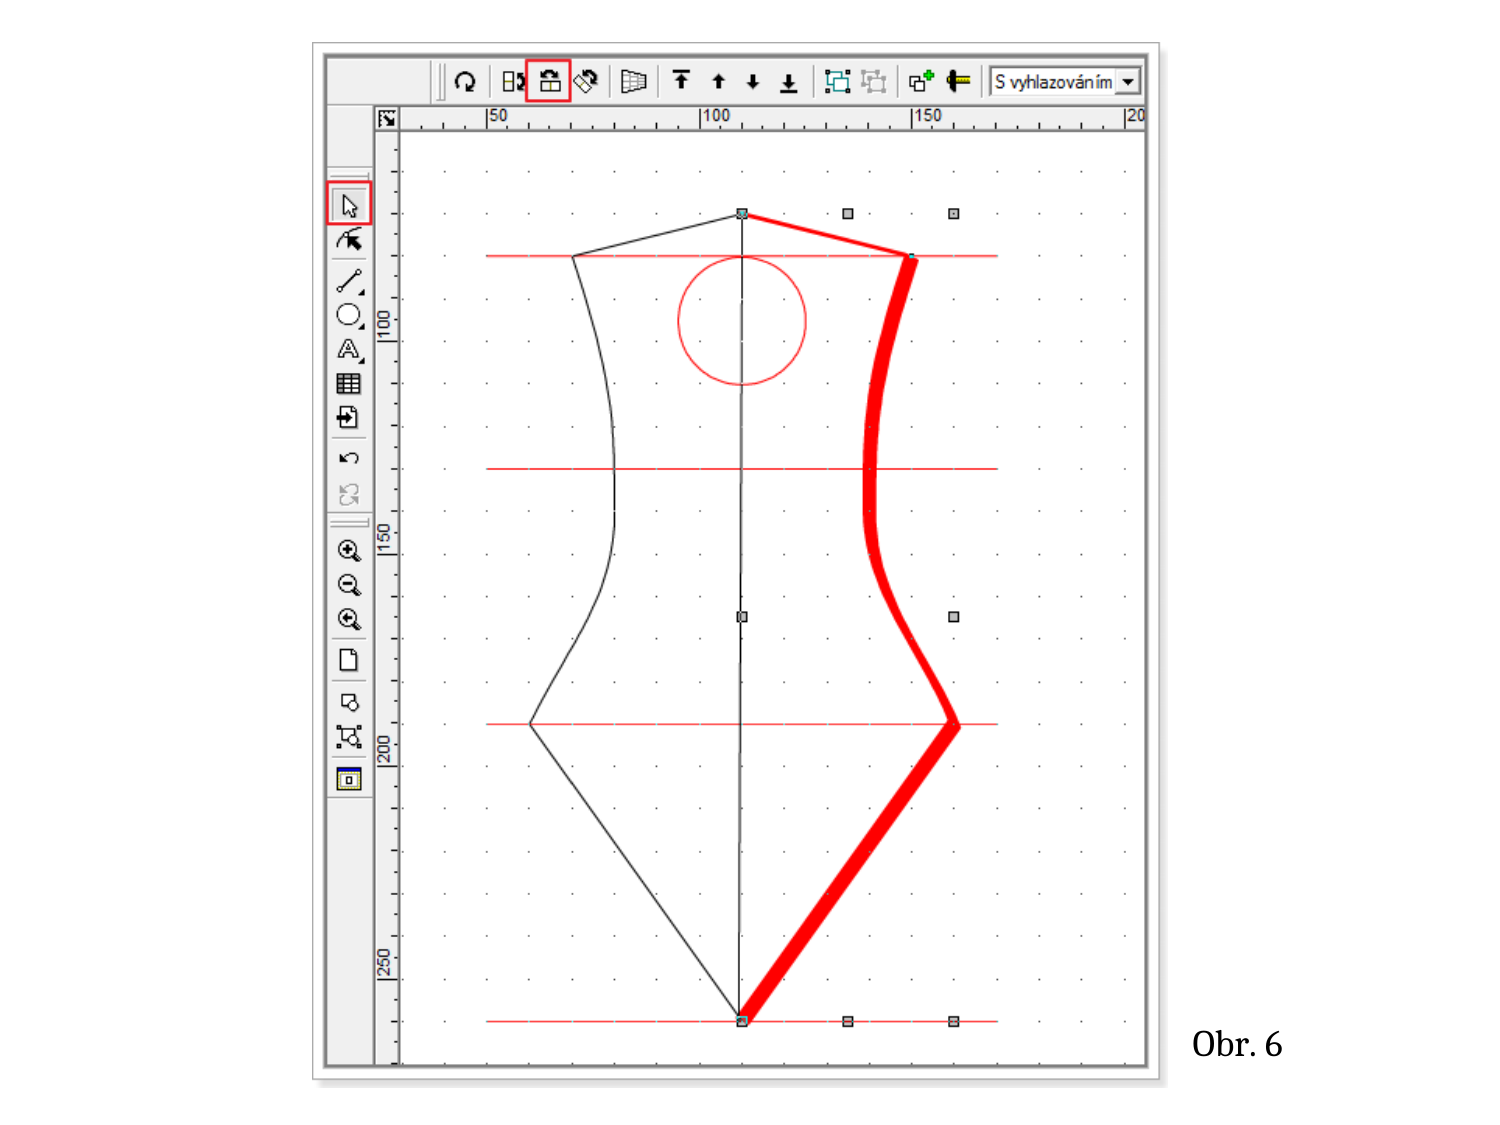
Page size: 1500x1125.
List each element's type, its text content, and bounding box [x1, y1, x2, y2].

picture [312, 42, 1168, 1088]
text_box Obr. 6 [1177, 1011, 1298, 1072]
